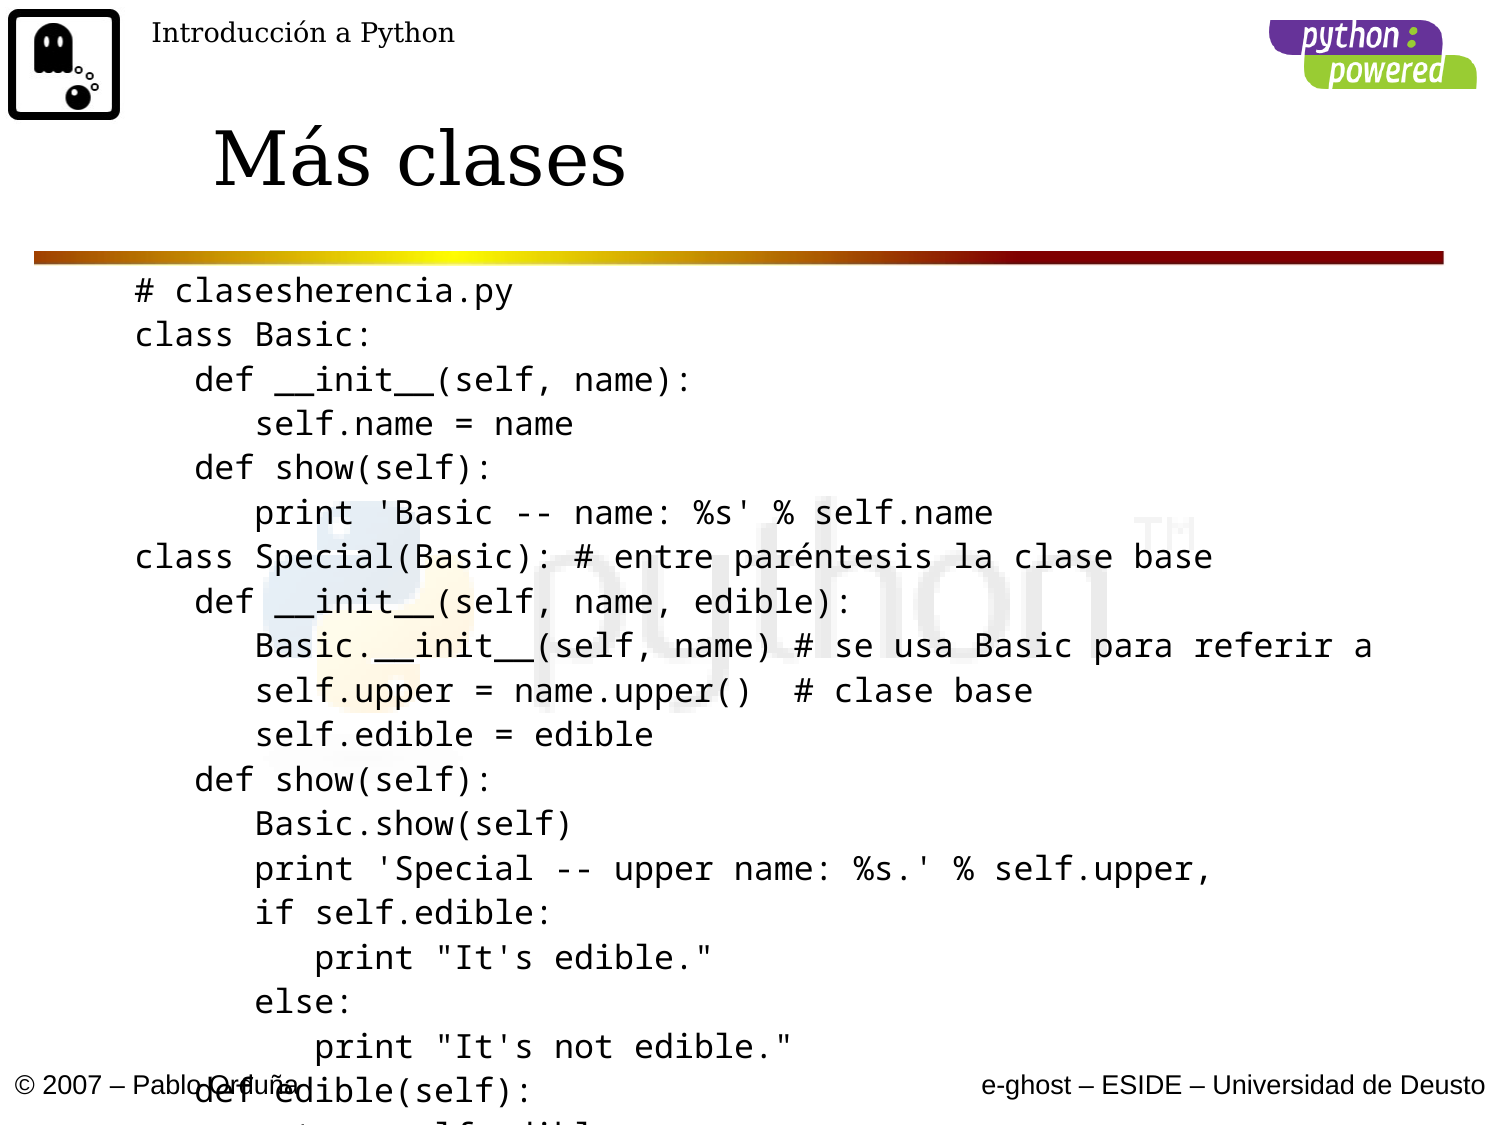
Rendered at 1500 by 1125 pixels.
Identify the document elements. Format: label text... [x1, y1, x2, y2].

title Más clases [198, 0, 1477, 211]
picture [34, 251, 1447, 266]
list # clasesherencia.py class Basic: def __init__(self, name): self.name = name def show(self): print 'Basic -- name: %s' % self.name class Special(Basic): # entre paréntesis la clase base def __init__(self, name, edible): Basic.__init__(self, name) # se usa Basic para referir a self.upper = name.upper() # clase base self.edible = edible def show(self): Basic.show(self) print 'Special -- upper name: %s.' % self.upper, if self.edible: print "It's edible." else: print "It's not edible." def edible(self): return self.edible [119, 265, 1477, 1125]
picture [5, 7, 125, 124]
